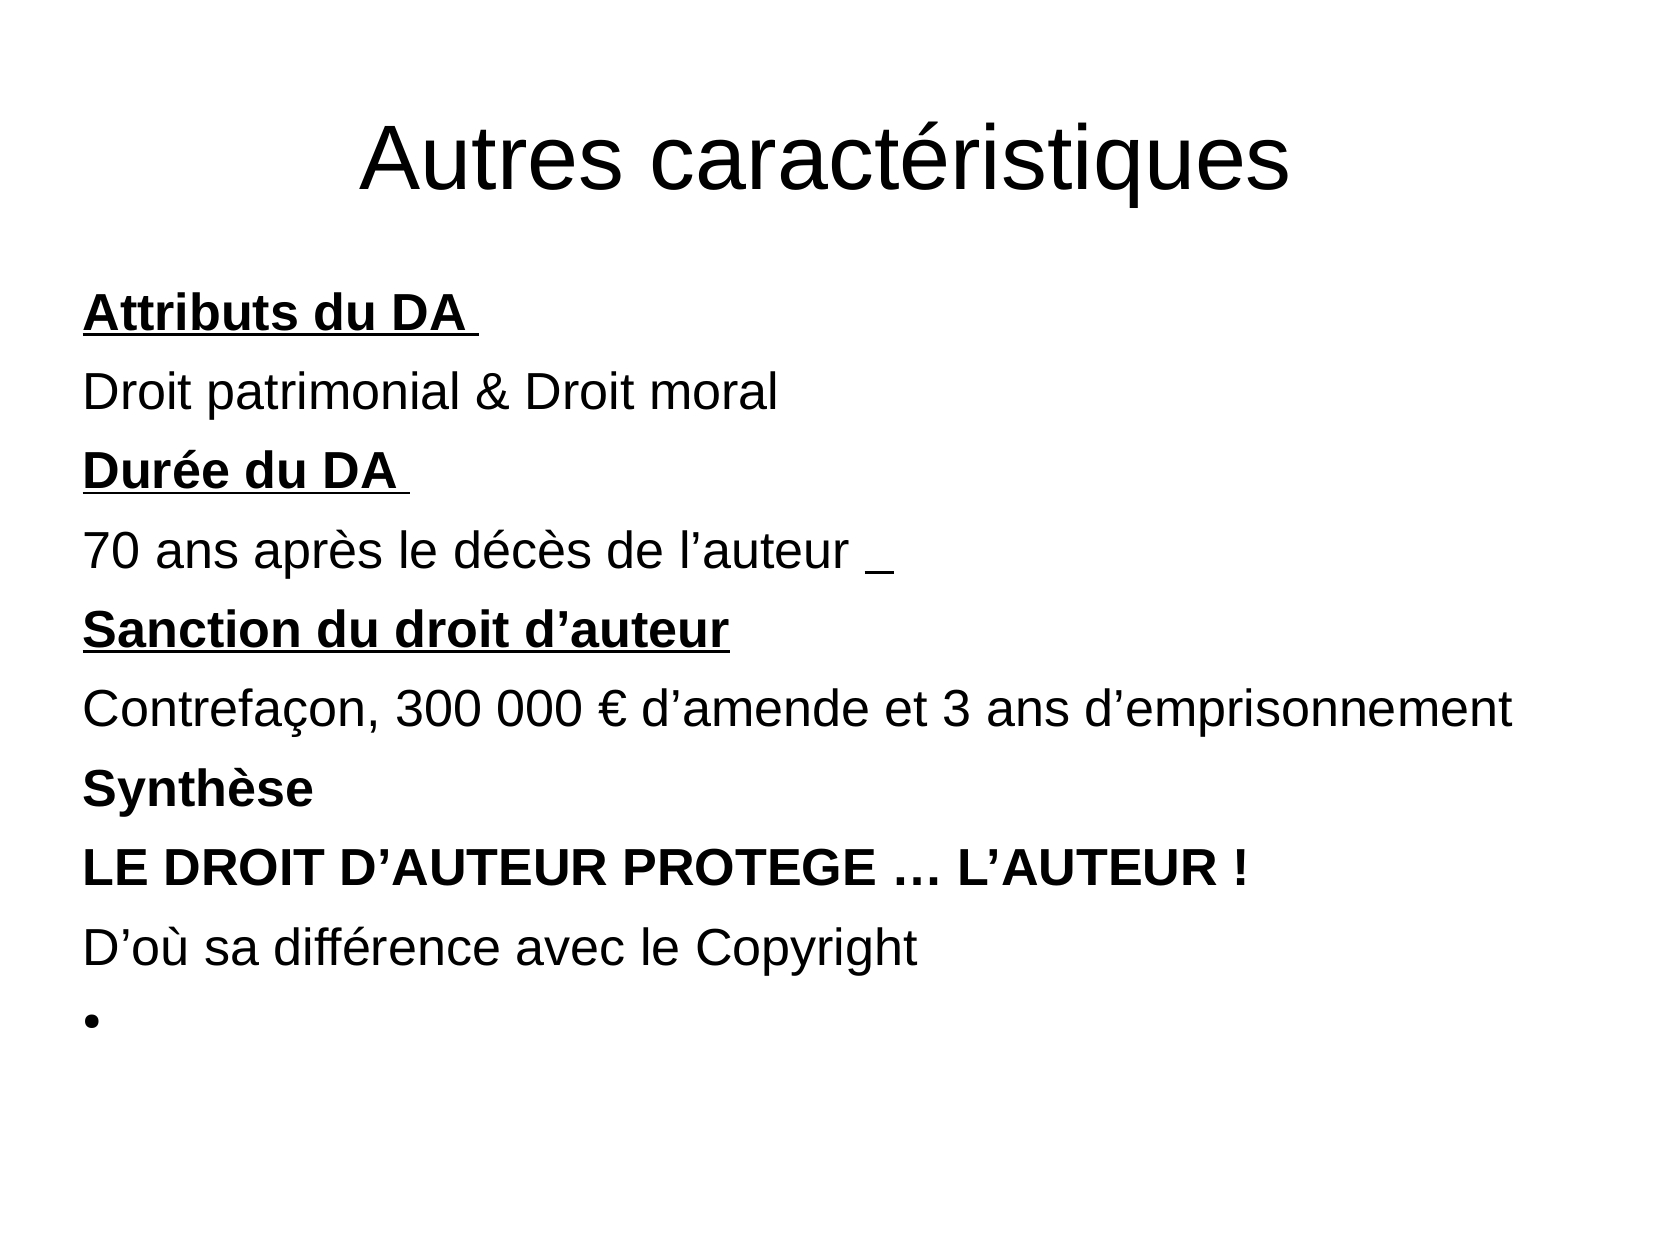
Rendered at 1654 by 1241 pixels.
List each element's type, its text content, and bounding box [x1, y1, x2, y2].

title Autres caractéristiques [82, 49, 1571, 257]
list Attributs du DA Droit patrimonial & Droit moral Durée du DA 70 ans après le décès de l’auteur Sanction du droit d’auteur Contrefaçon, 300 000 € d’amende et 3 ans d’emprisonnement Synthèse LE DROIT D’AUTEUR PROTEGE … L’AUTEUR ! D’où sa différence avec le Copyright [82, 290, 1571, 1010]
